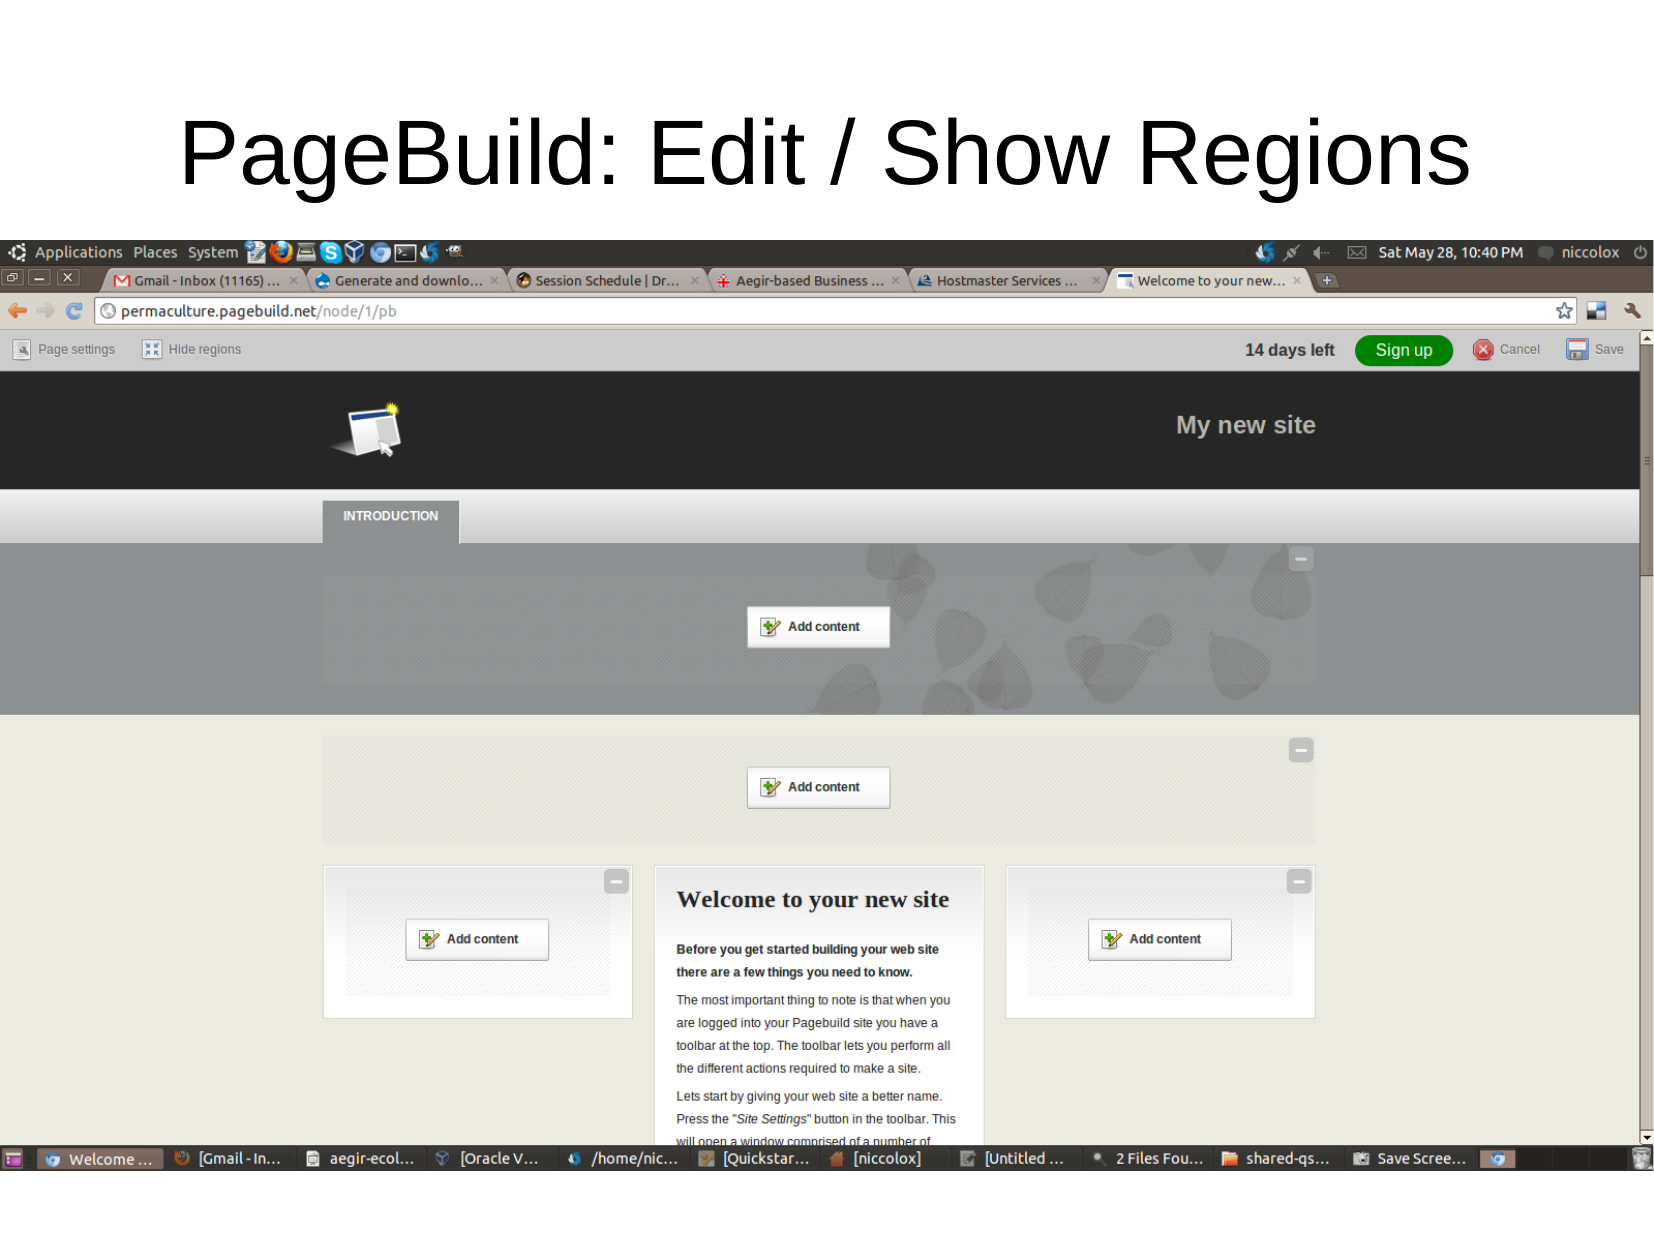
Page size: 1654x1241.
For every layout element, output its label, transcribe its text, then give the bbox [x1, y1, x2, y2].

title PageBuild: Edit / Show Regions [82, 56, 1571, 240]
picture [0, 240, 1654, 1171]
